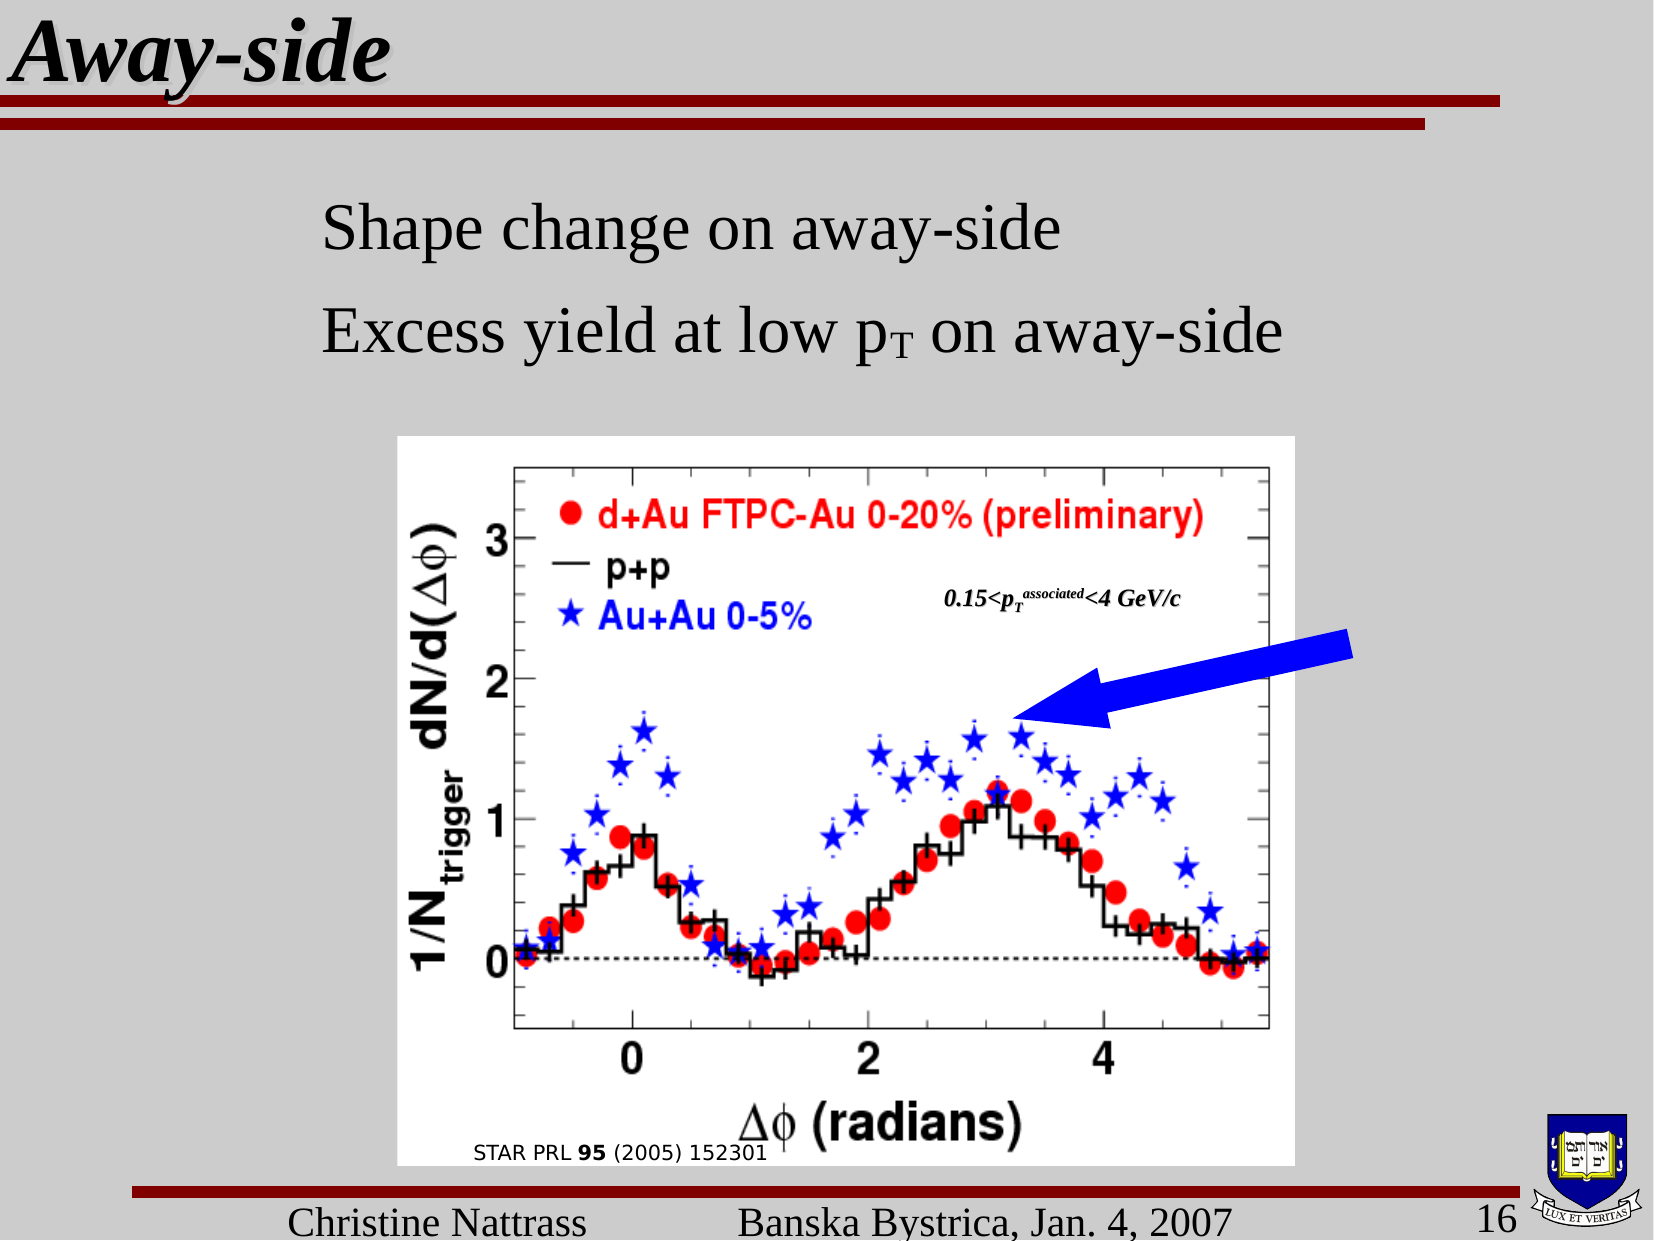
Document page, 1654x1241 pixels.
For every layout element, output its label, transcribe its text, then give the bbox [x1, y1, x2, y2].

picture [397, 436, 1295, 1166]
title Away-side [11, 0, 1512, 154]
picture [1530, 1114, 1643, 1227]
text_box 0.15<pTassociated<4 GeV/c [928, 576, 1197, 624]
text_box STAR PRL 95 (2005) 152301 [458, 1133, 784, 1173]
list Shape change on away-side Excess yield at low pT on away-side [303, 189, 1613, 994]
